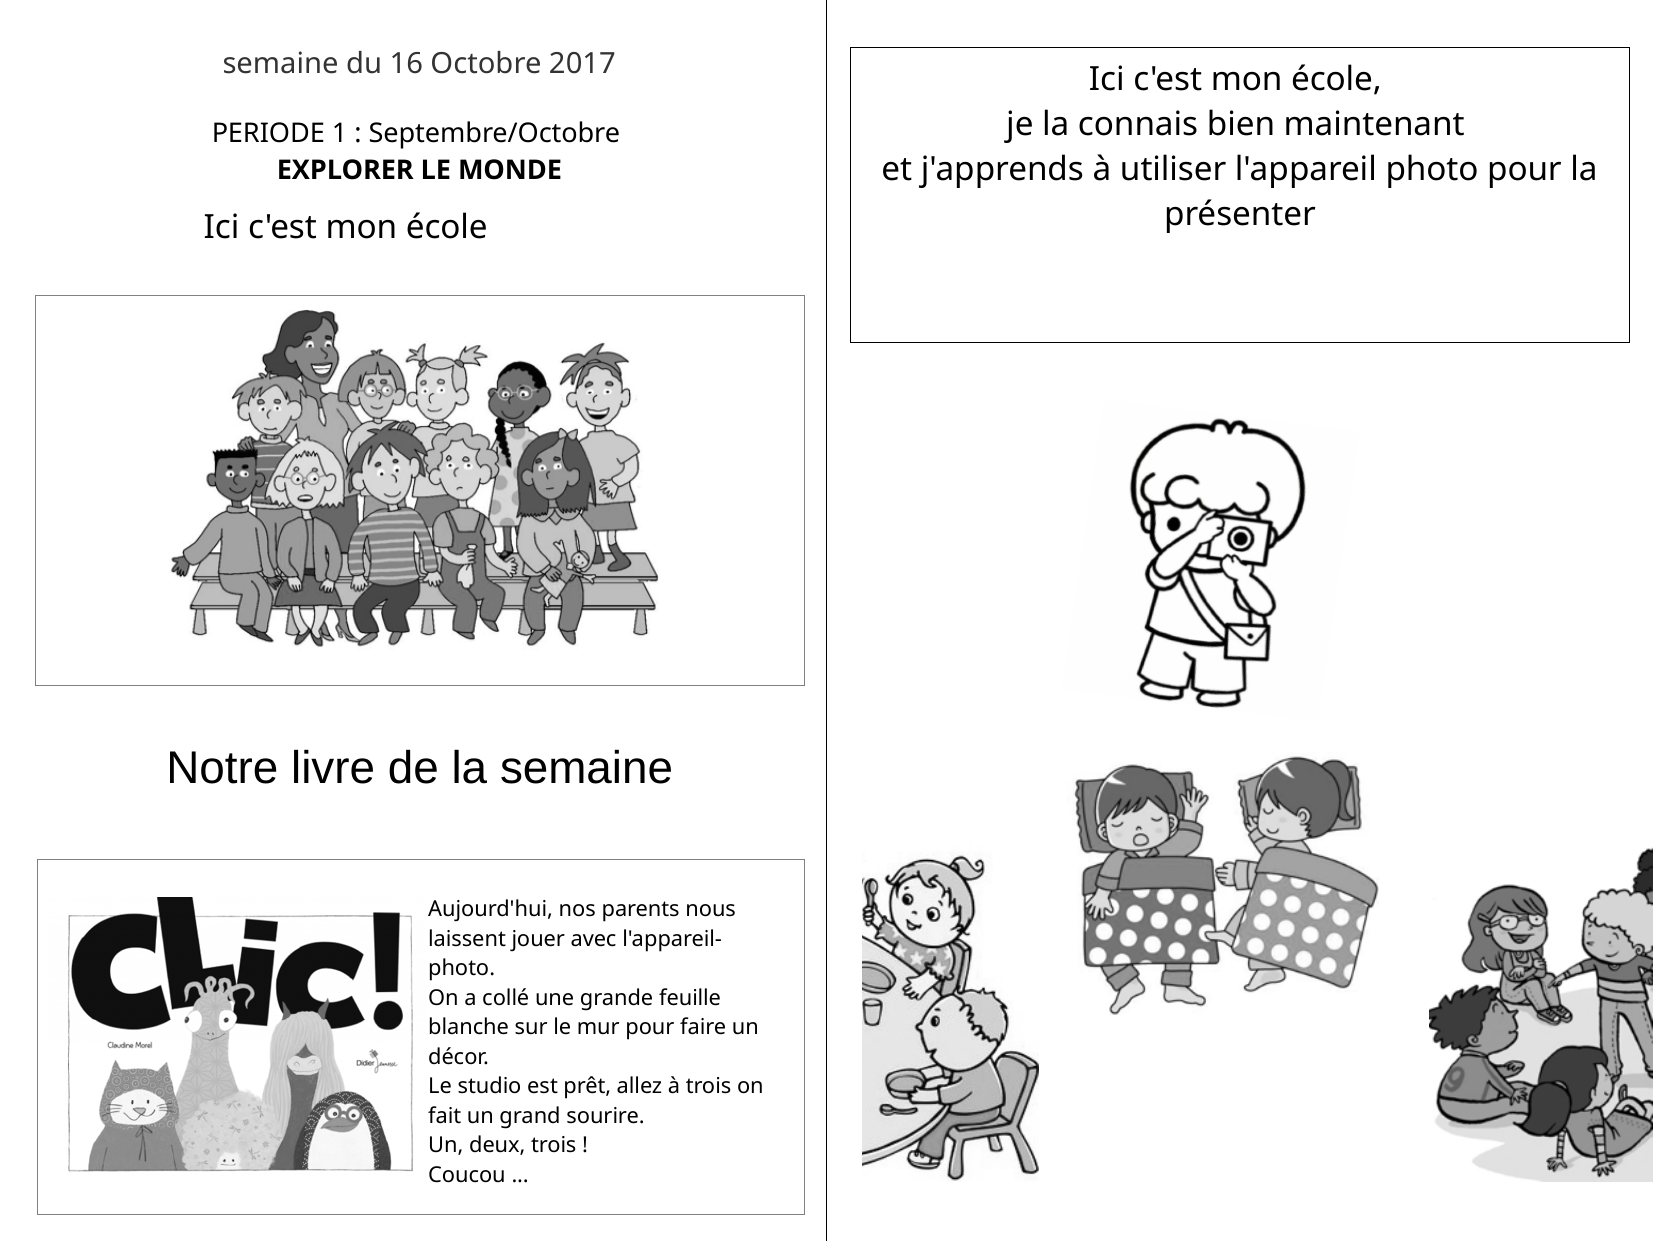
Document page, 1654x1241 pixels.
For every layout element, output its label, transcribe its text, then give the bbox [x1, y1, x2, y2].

picture [1062, 749, 1379, 1016]
text_box Notre livre de la semaine [35, 734, 805, 898]
text_box Ici c'est mon école [188, 195, 662, 278]
picture [47, 897, 426, 1182]
text_box PERIODE 1 : Septembre/Octobre EXPLORER LE MONDE [82, 106, 756, 189]
text_box Ici c'est mon école, je la connais bien maintenant et j'apprends à utiliser l'appareil photo pour la présenter [850, 47, 1630, 343]
picture [862, 827, 1039, 1182]
picture [1062, 399, 1359, 721]
picture [165, 307, 662, 662]
text_box semaine du 16 Octobre 2017 [59, 35, 780, 118]
text_box Aujourd'hui, nos parents nous laissent jouer avec l'appareil-photo. On a collé une grande feuille blanche sur le mur pour faire un décor. Le studio est prêt, allez à trois on fait un grand sourire. Un, deux, trois ! Coucou ... [426, 898, 780, 1182]
picture [1429, 833, 1653, 1182]
